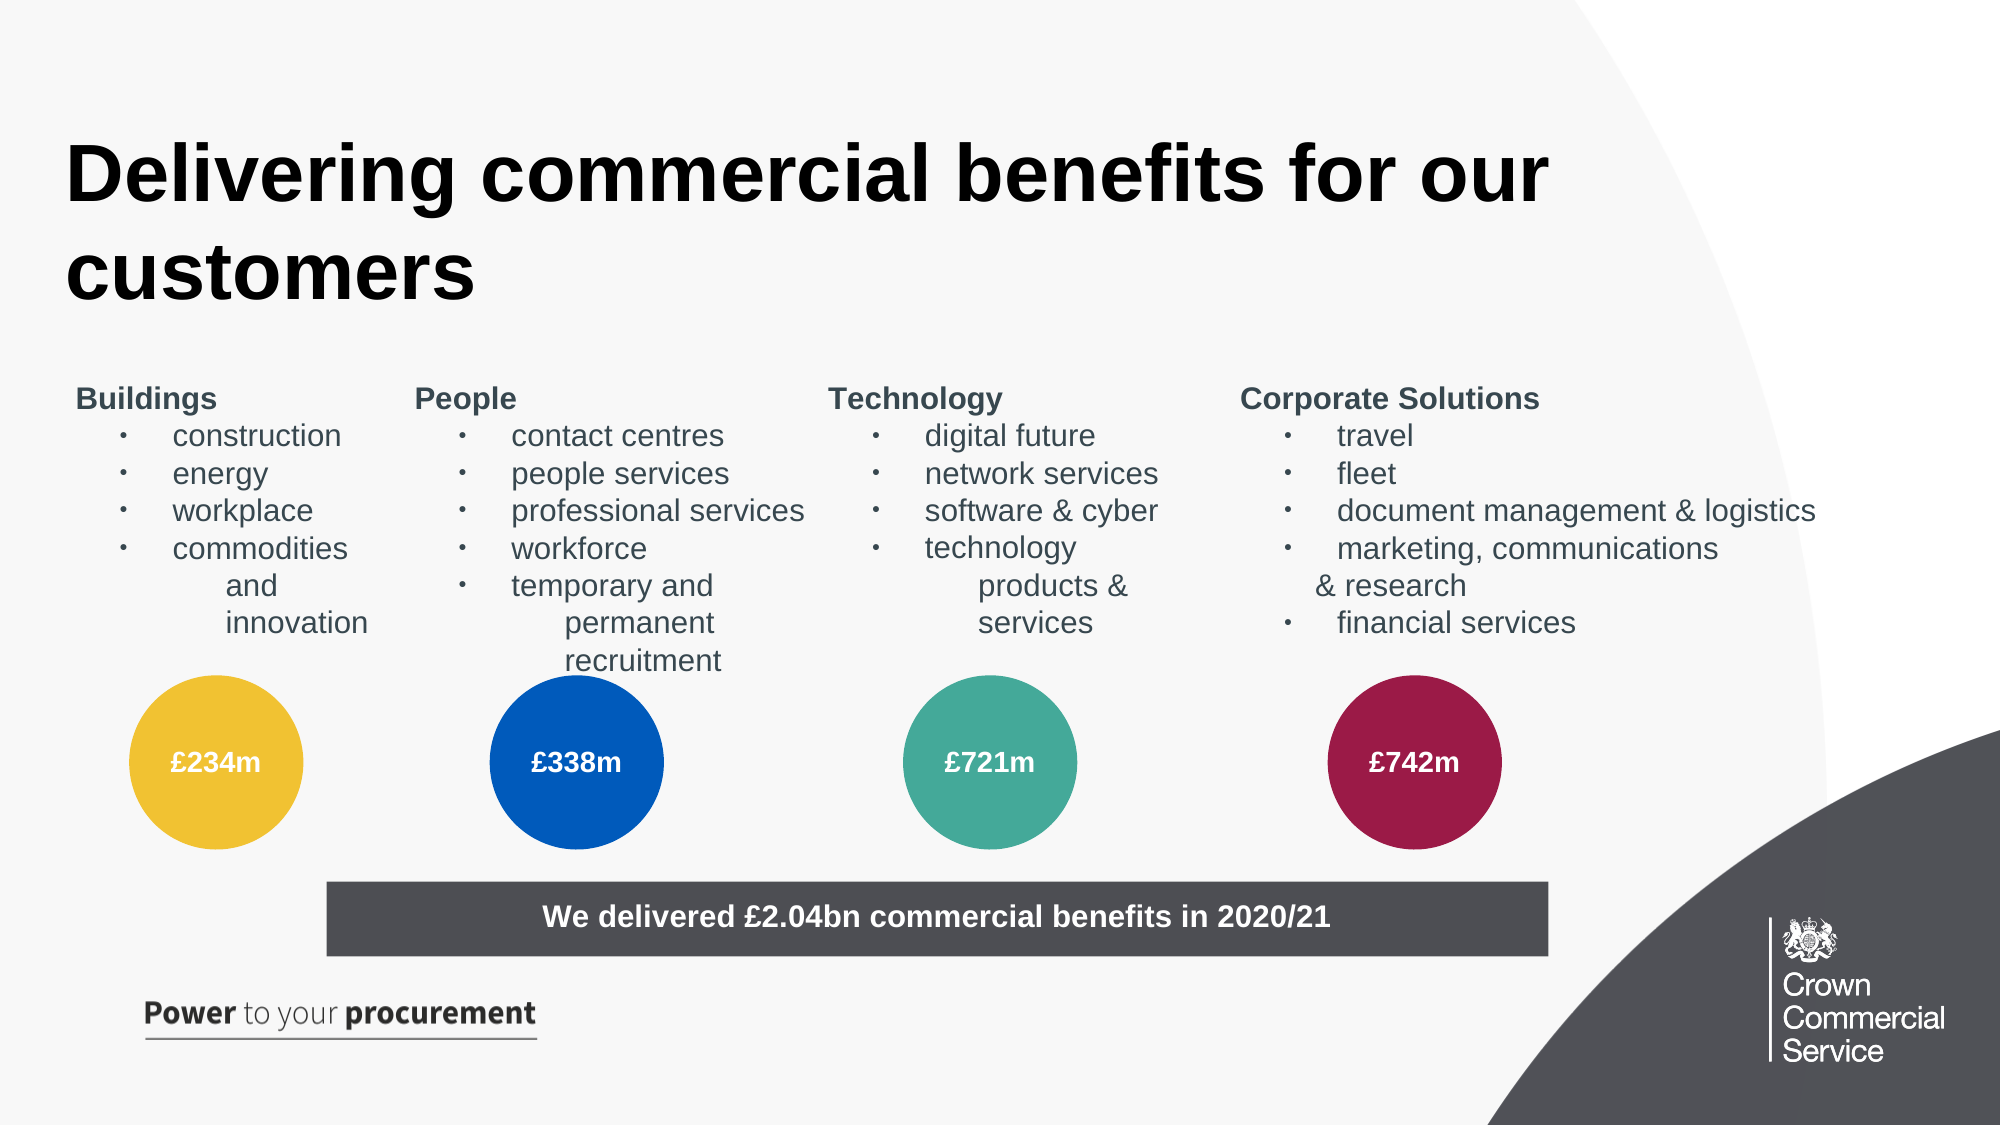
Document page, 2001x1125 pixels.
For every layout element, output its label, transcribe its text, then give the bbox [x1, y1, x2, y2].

text_box Delivering commercial benefits for our customers [50, 105, 1871, 329]
text_box People contact centres people services professional services workforce temporary and permanent recruitment [418, 372, 889, 672]
text_box Technology digital future network services software & cyber technology products & services [889, 372, 1206, 653]
picture [1769, 917, 1944, 1063]
text_box £338m [489, 675, 664, 850]
text_box £742m [1327, 675, 1502, 850]
text_box Corporate Solutions travel fleet document management & logistics marketing, communications & research financial services [1240, 372, 1988, 712]
text_box £234m [129, 675, 304, 850]
text_box We delivered £2.04bn commercial benefits in 2020/21 [326, 881, 1549, 957]
text_box £721m [903, 675, 1078, 850]
text_box Buildings construction energy workplace commodities and innovation [76, 372, 418, 672]
